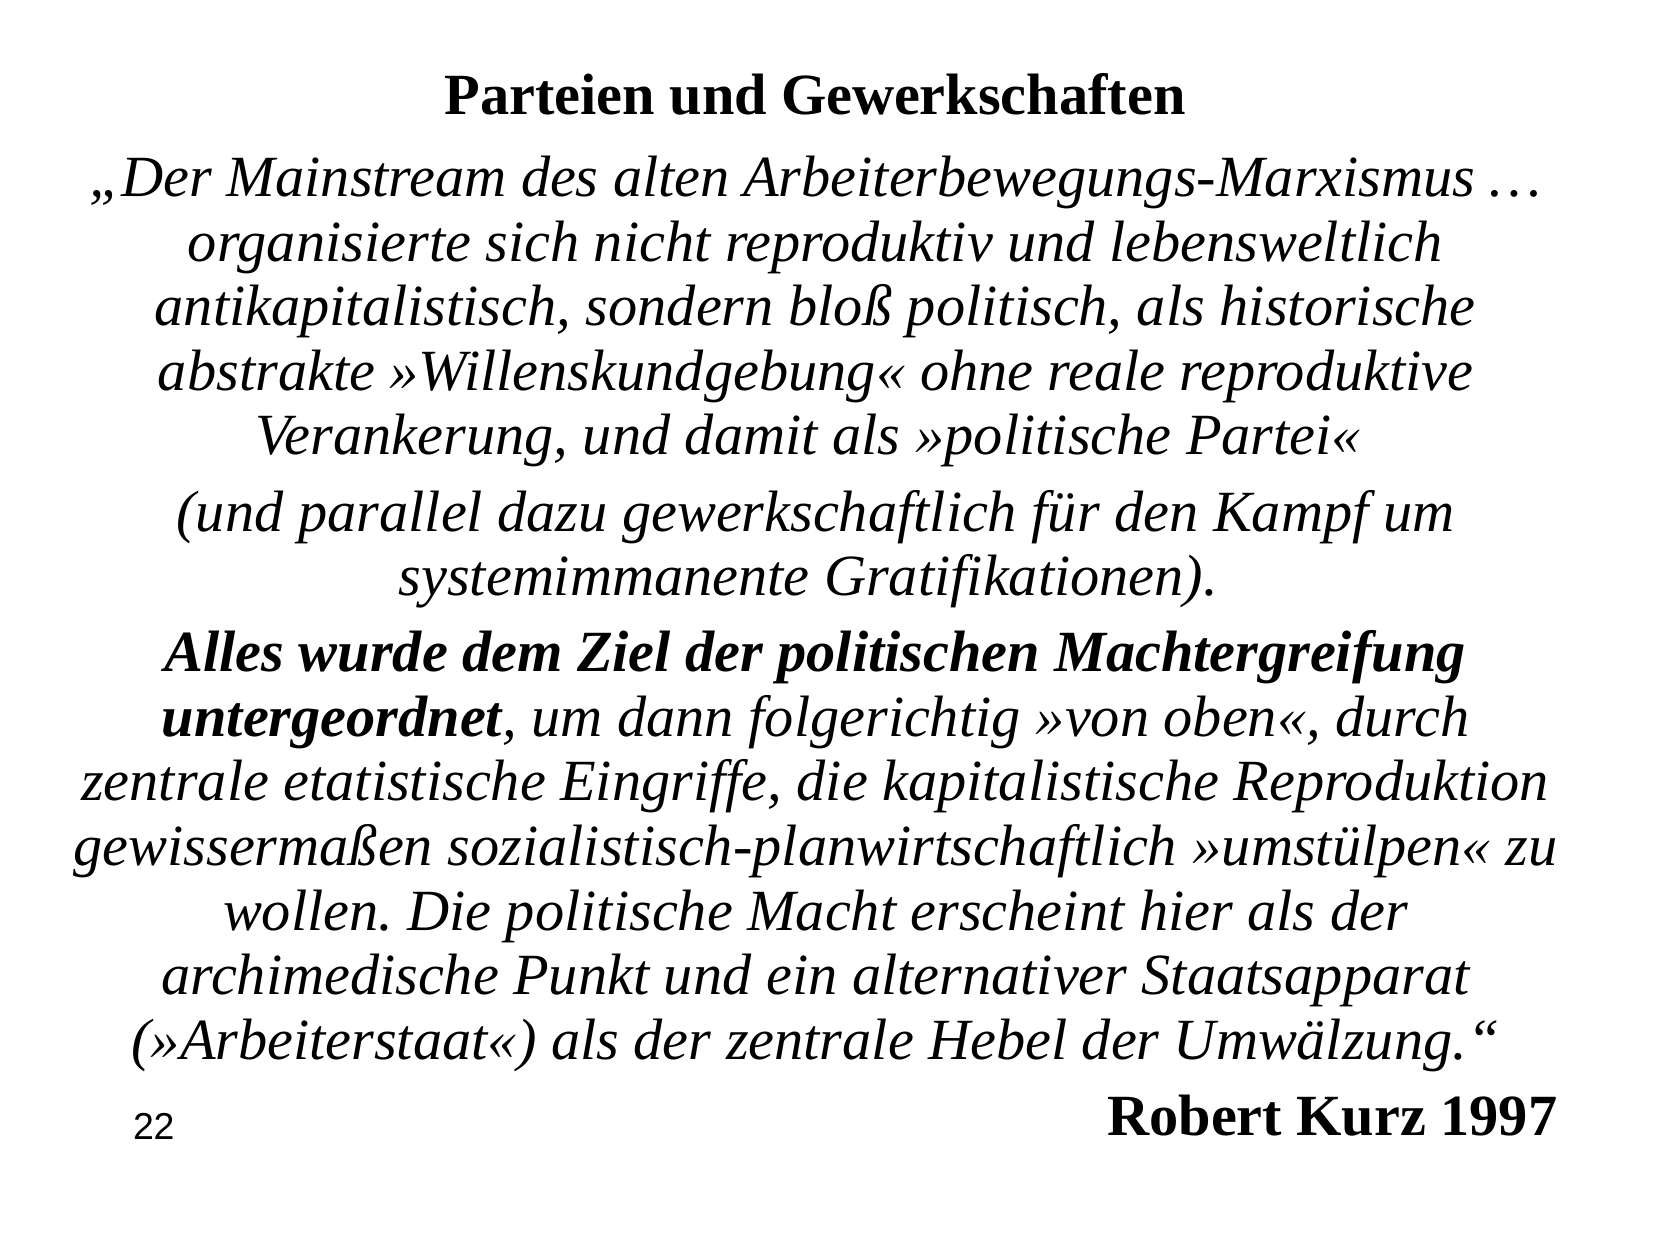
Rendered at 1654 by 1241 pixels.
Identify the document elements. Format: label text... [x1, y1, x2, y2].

text_box Parteien und Gewerkschaften „Der Mainstream des alten Arbeiterbewegungs-Marxismus … organisierte sich nicht reproduktiv und lebensweltlich antikapitalistisch, sondern bloß politisch, als historische abstrakte »Willenskundgebung« ohne reale reproduktive Verankerung, und damit als »politische Partei« (und parallel dazu gewerkschaftlich für den Kampf um systemimmanente Gratifikationen). Alles wurde dem Ziel der politischen Machtergreifung untergeordnet, um dann folgerichtig »von oben«, durch zentrale etatistische Eingriffe, die kapitalistische Reproduktion gewissermaßen sozialistisch-planwirtschaftlich »umstülpen« zu wollen. Die politische Macht erscheint hier als der archimedische Punkt und ein alternativer Staatsapparat (»Arbeiterstaat«) als der zentrale Hebel der Umwälzung.“ Robert Kurz 1997 [59, 54, 1595, 1156]
text_box <Nummer> [118, 1098, 336, 1169]
